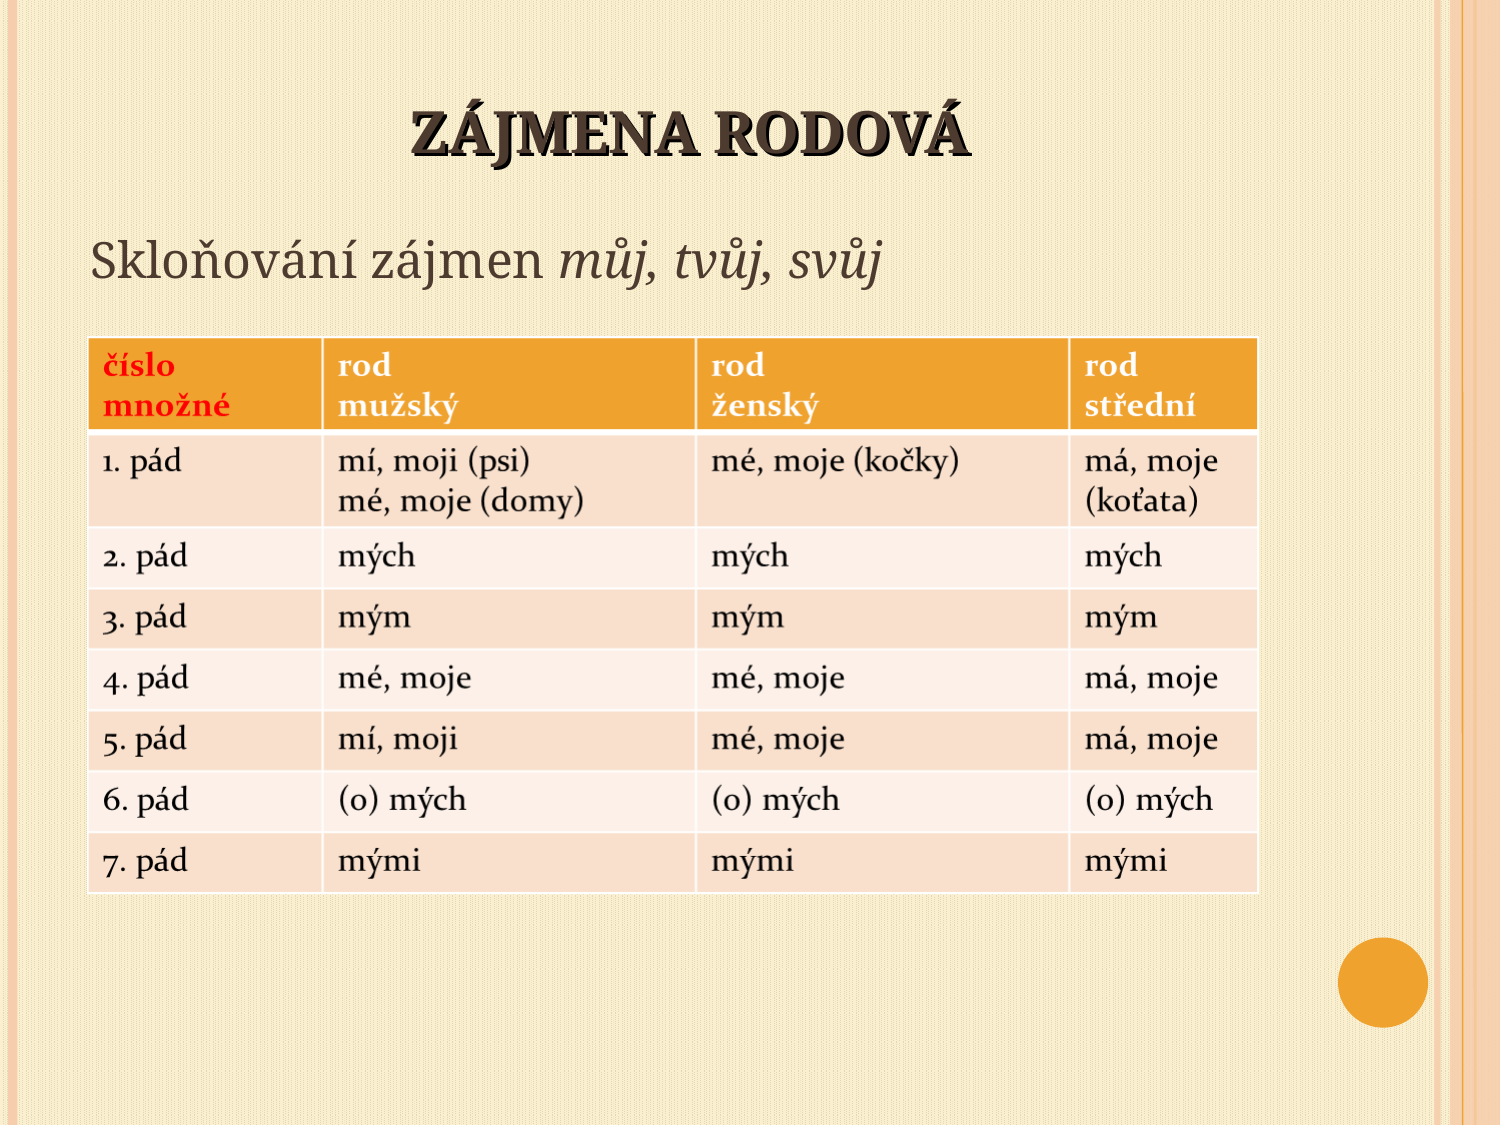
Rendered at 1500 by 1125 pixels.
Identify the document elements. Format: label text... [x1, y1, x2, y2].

title Zájmena rodová [76, 31, 1302, 173]
list Skloňování zájmen můj, tvůj, svůj [75, 148, 1300, 1062]
picture [87, 335, 1259, 901]
